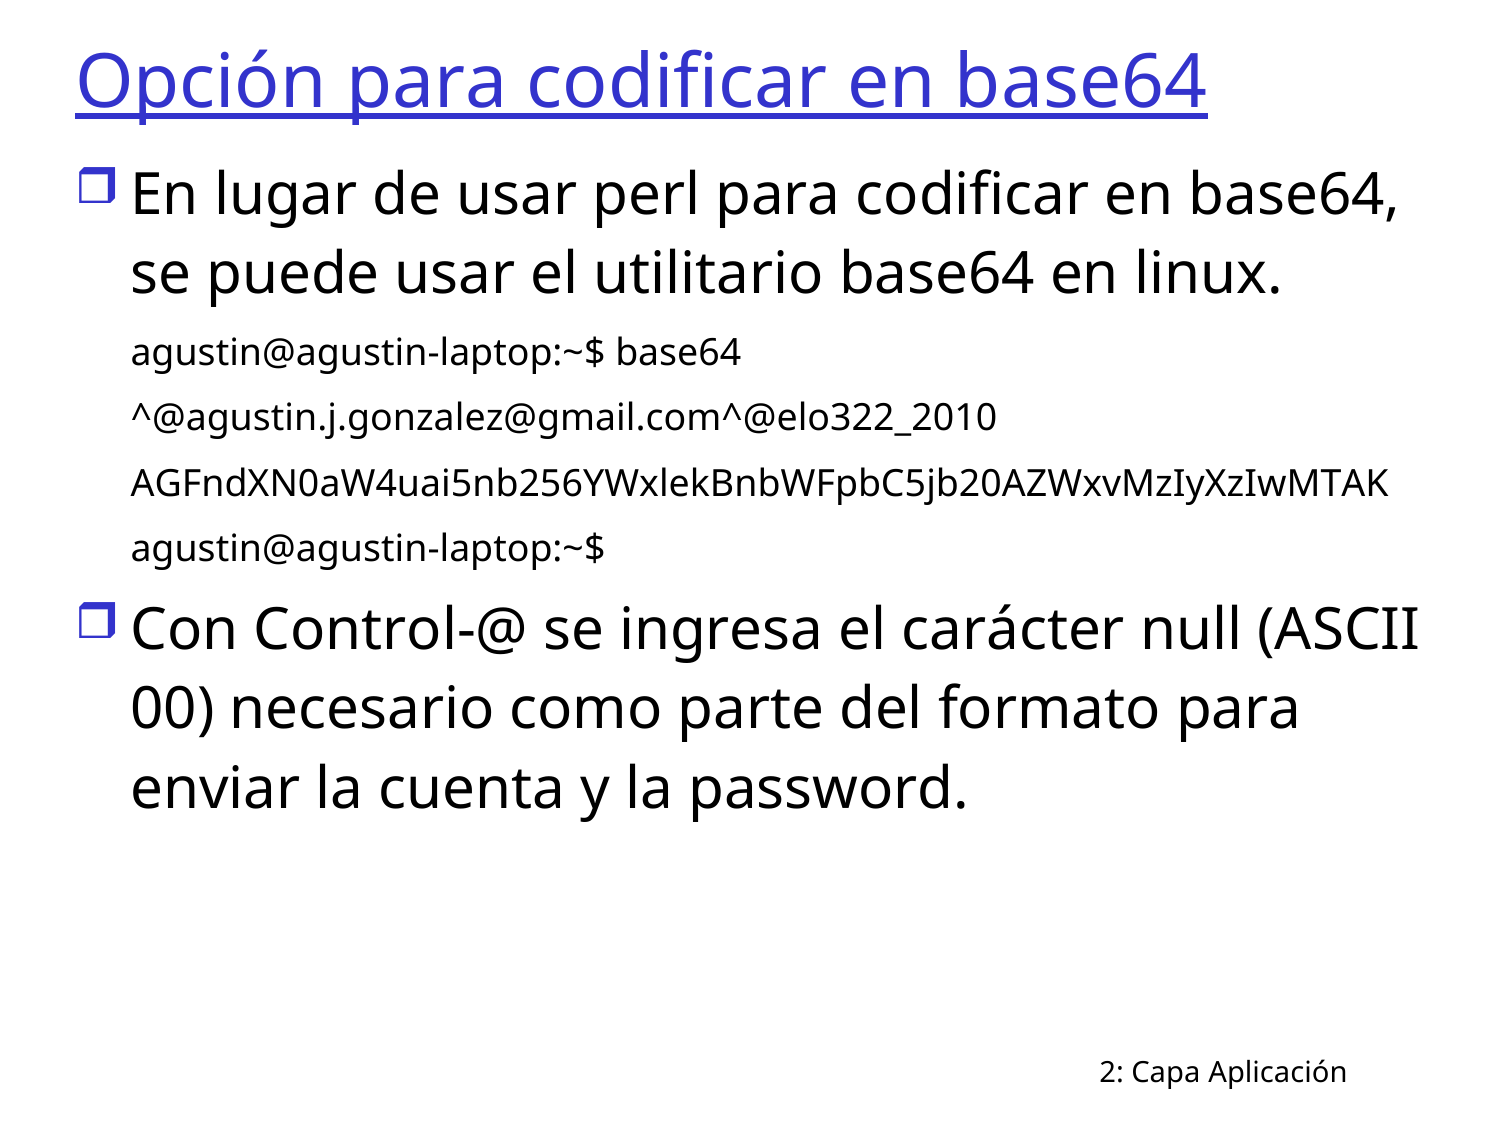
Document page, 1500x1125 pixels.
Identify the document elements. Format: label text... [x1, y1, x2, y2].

title Opción para codificar en base64 [75, 30, 1426, 127]
list En lugar de usar perl para codificar en base64, se puede usar el utilitario base64 en linux. agustin@agustin-laptop:~$ base64 ^@agustin.j.gonzalez@gmail.com^@elo322_2010 AGFndXN0aW4uai5nb256YWxlekBnbWFpbC5jb20AZWxvMzIyXzIwMTAK agustin@agustin-laptop:~$ Con Control-@ se ingresa el carácter null (ASCII 00) necesario como parte del formato para enviar la cuenta y la password. [75, 152, 1426, 1050]
